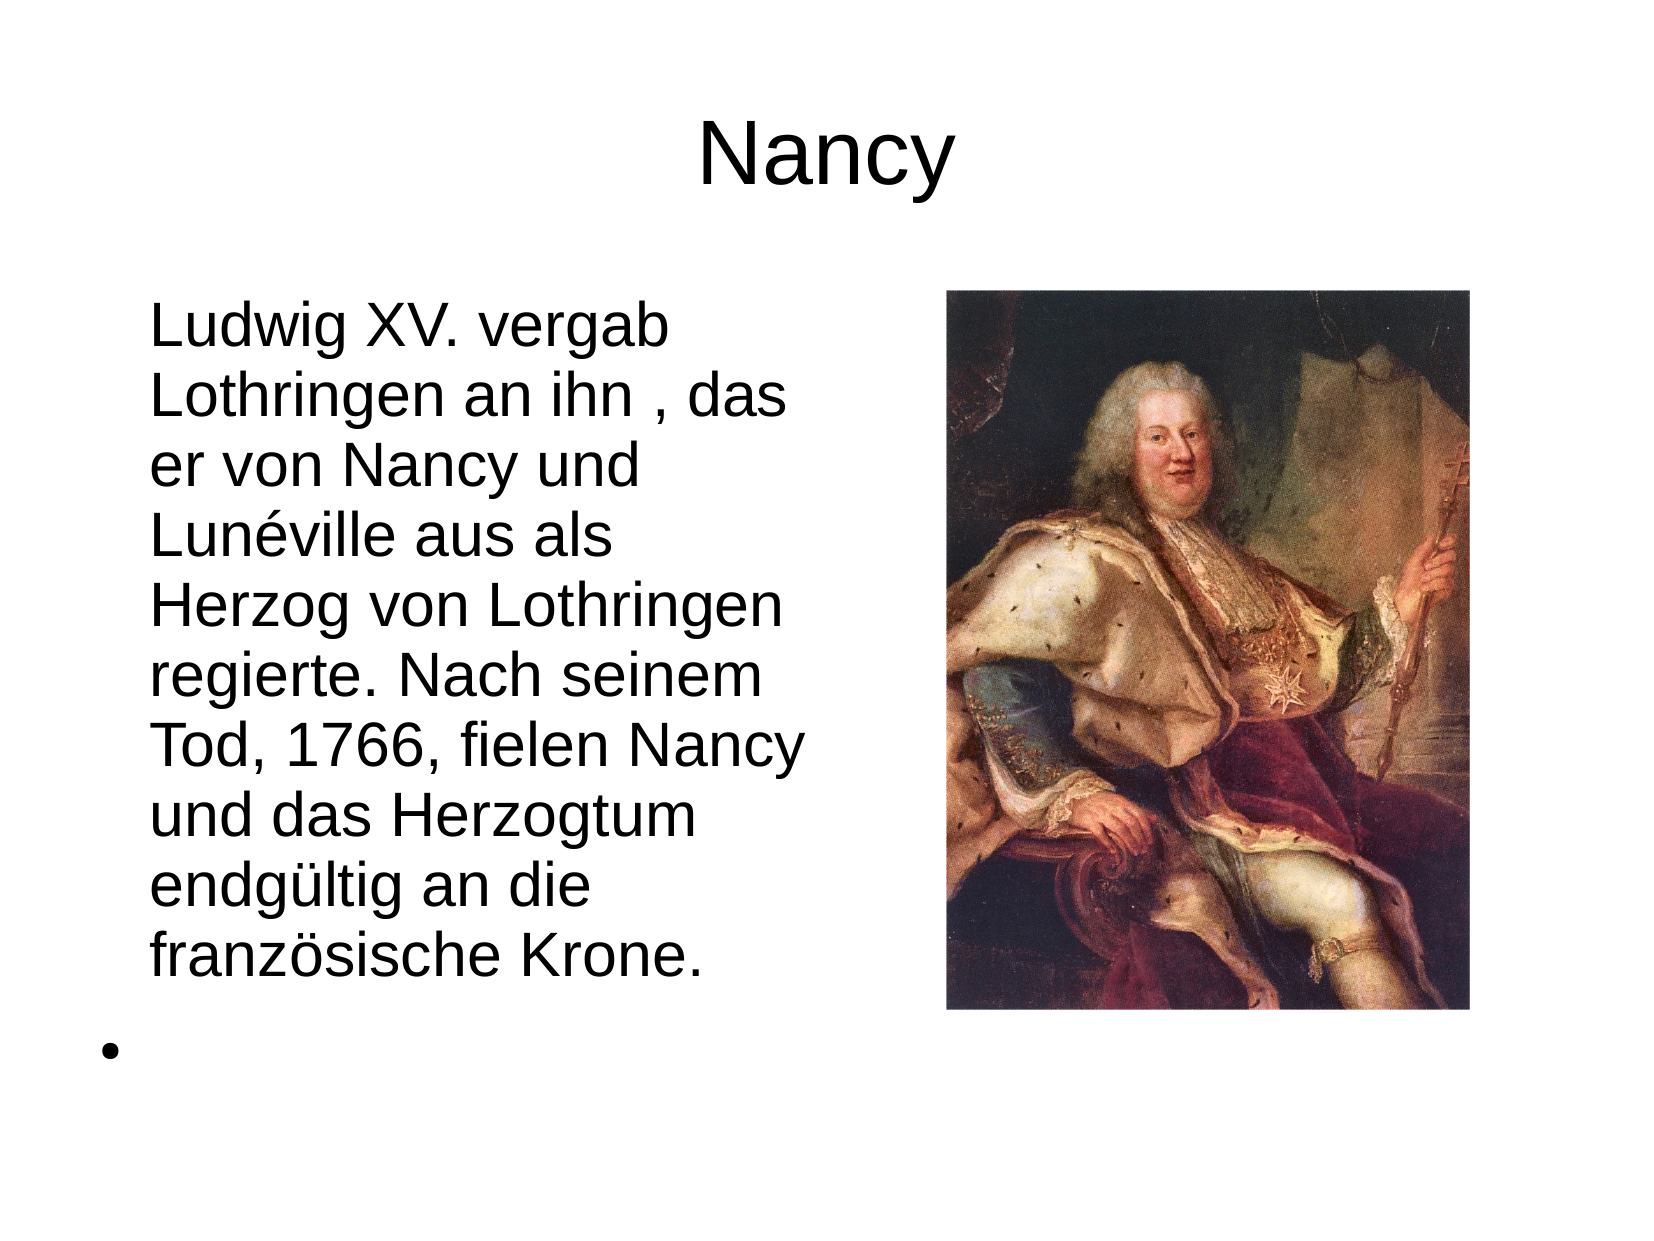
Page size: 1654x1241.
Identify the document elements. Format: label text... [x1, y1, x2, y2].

list Ludwig XV. vergab Lothringen an ihn , das er von Nancy und Lunéville aus als Herzog von Lothringen regierte. Nach seinem Tod, 1766, fielen Nancy und das Herzogtum endgültig an die französische Krone. [82, 290, 809, 1010]
picture [946, 290, 1470, 1010]
title Nancy [82, 49, 1571, 257]
